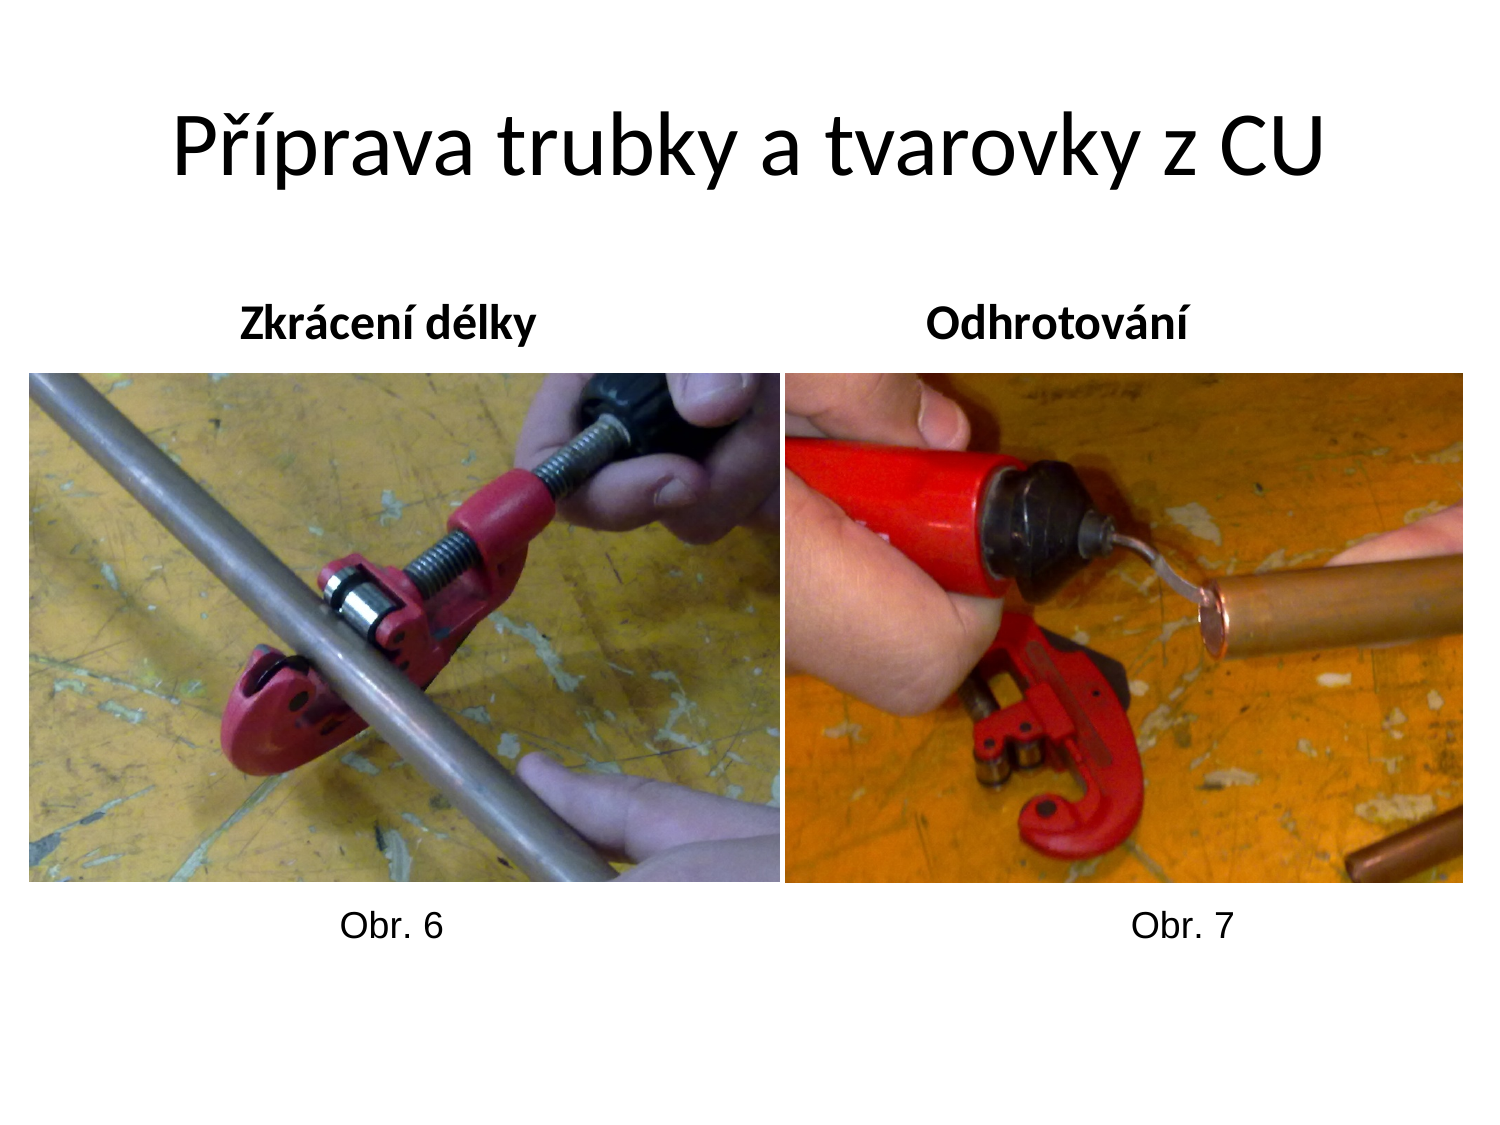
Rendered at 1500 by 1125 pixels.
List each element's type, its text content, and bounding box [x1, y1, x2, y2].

list Zkrácení délky [74, 251, 738, 357]
text_box Obr. 7 [1116, 893, 1282, 954]
text_box [785, 373, 1463, 884]
text_box Obr. 6 [324, 893, 491, 954]
title Příprava trubky a tvarovky z CU [75, 45, 1426, 233]
text_box [29, 373, 780, 882]
list Odhrotování [761, 251, 1425, 357]
